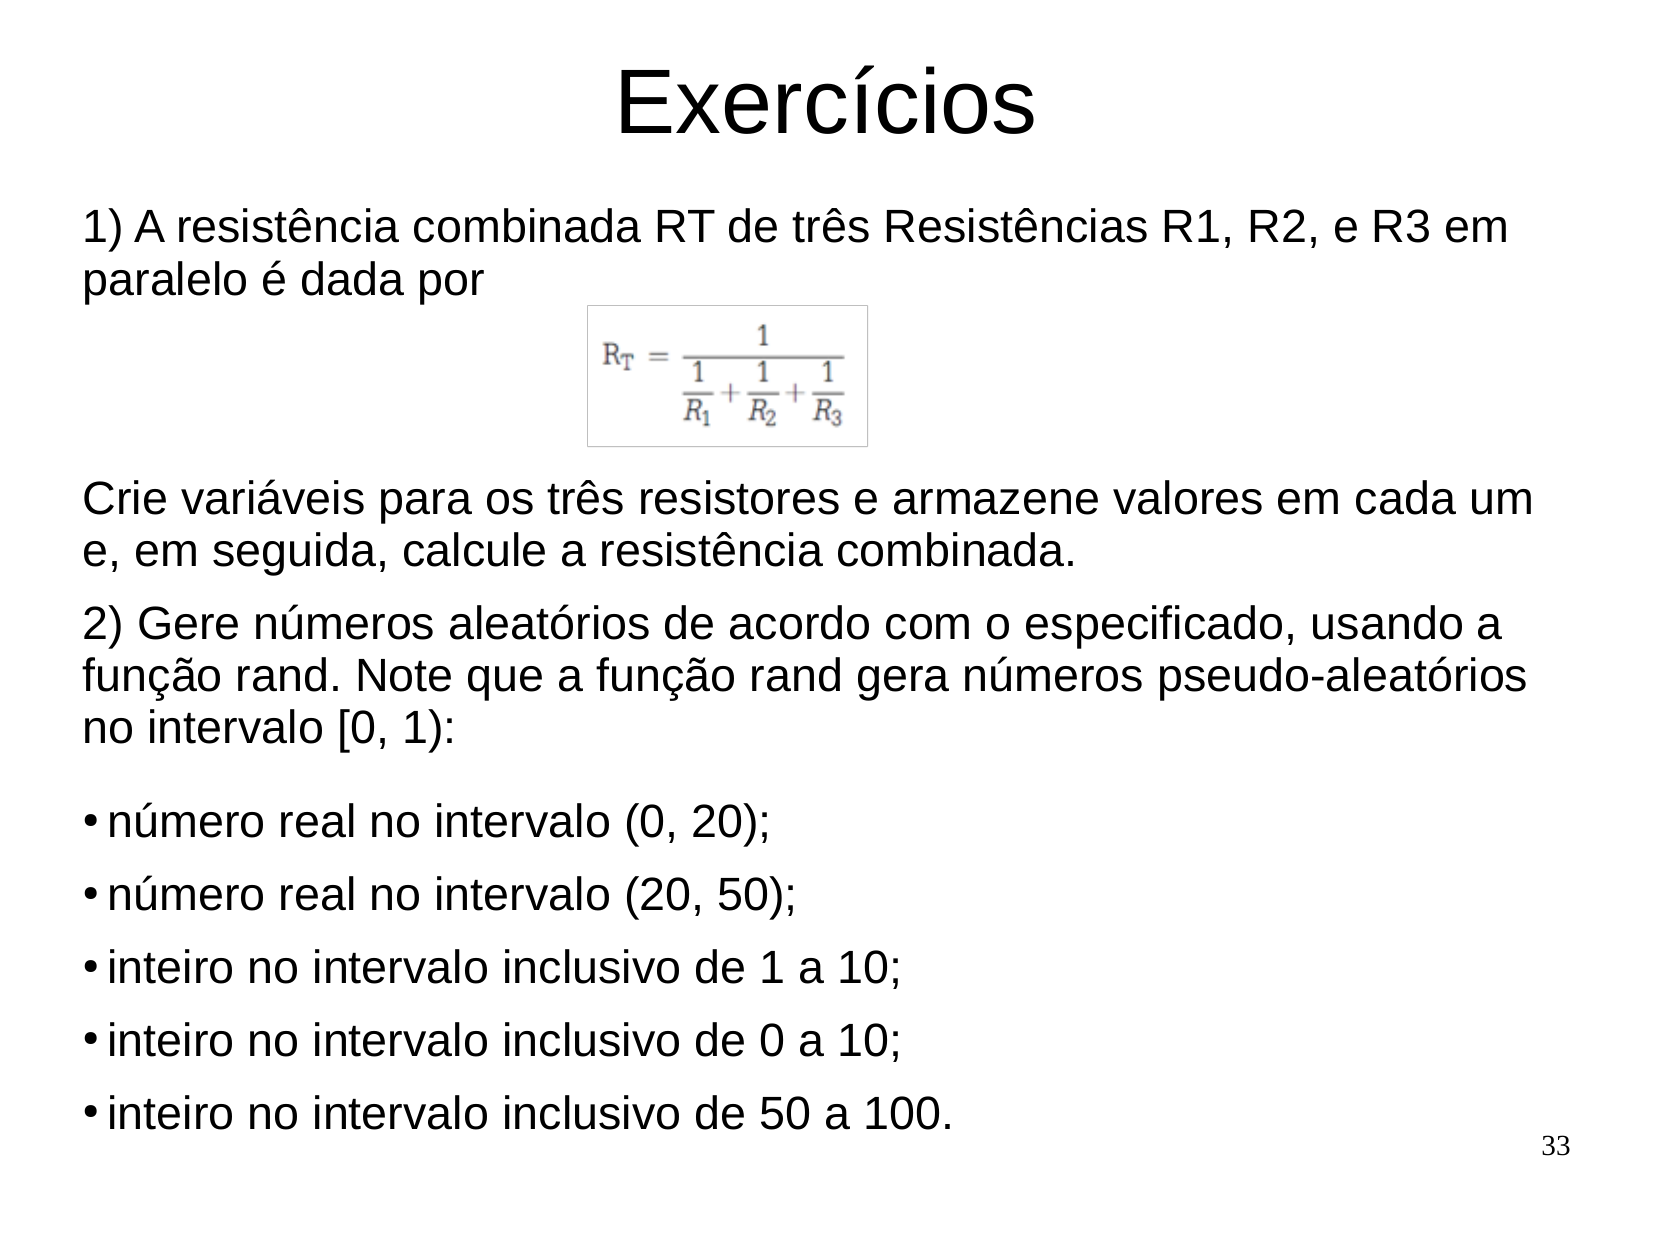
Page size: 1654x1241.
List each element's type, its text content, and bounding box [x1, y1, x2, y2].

picture [583, 301, 870, 449]
list 1) A resistência combinada RT de três Resistências R1, R2, e R3 em paralelo é dada por Crie variáveis para os três resistores e armazene valores em cada um e, em seguida, calcule a resistência combinada. 2) Gere números aleatórios de acordo com o especificado, usando a função rand. Note que a função rand gera números pseudo-aleatórios no intervalo [0, 1): número real no intervalo (0, 20); número real no intervalo (20, 50); inteiro no intervalo inclusivo de 1 a 10; inteiro no intervalo inclusivo de 0 a 10; inteiro no intervalo inclusivo de 50 a 100. [82, 200, 1571, 1146]
title Exercícios [82, 49, 1571, 154]
